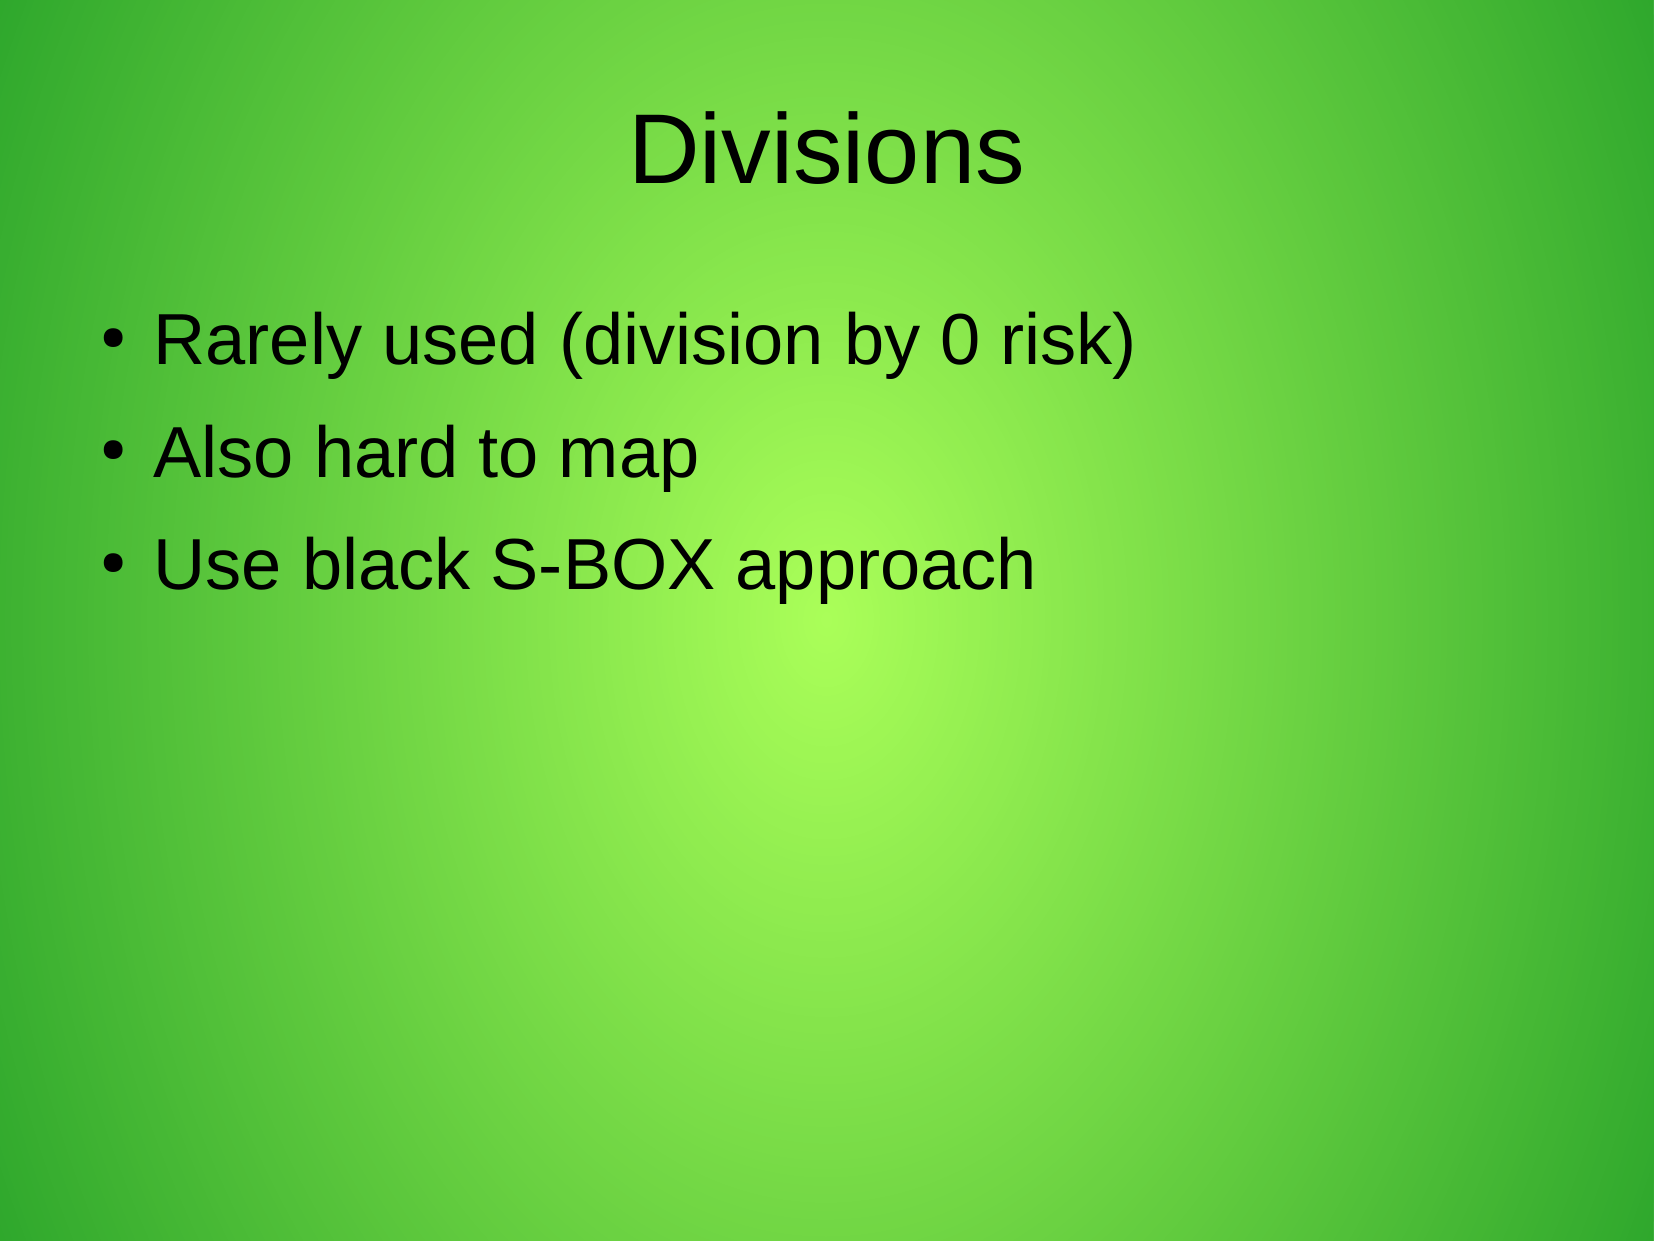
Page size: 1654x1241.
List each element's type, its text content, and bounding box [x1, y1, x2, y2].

list Rarely used (division by 0 risk) Also hard to map Use black S-BOX approach [82, 299, 1571, 1019]
title Divisions [82, 47, 1571, 252]
